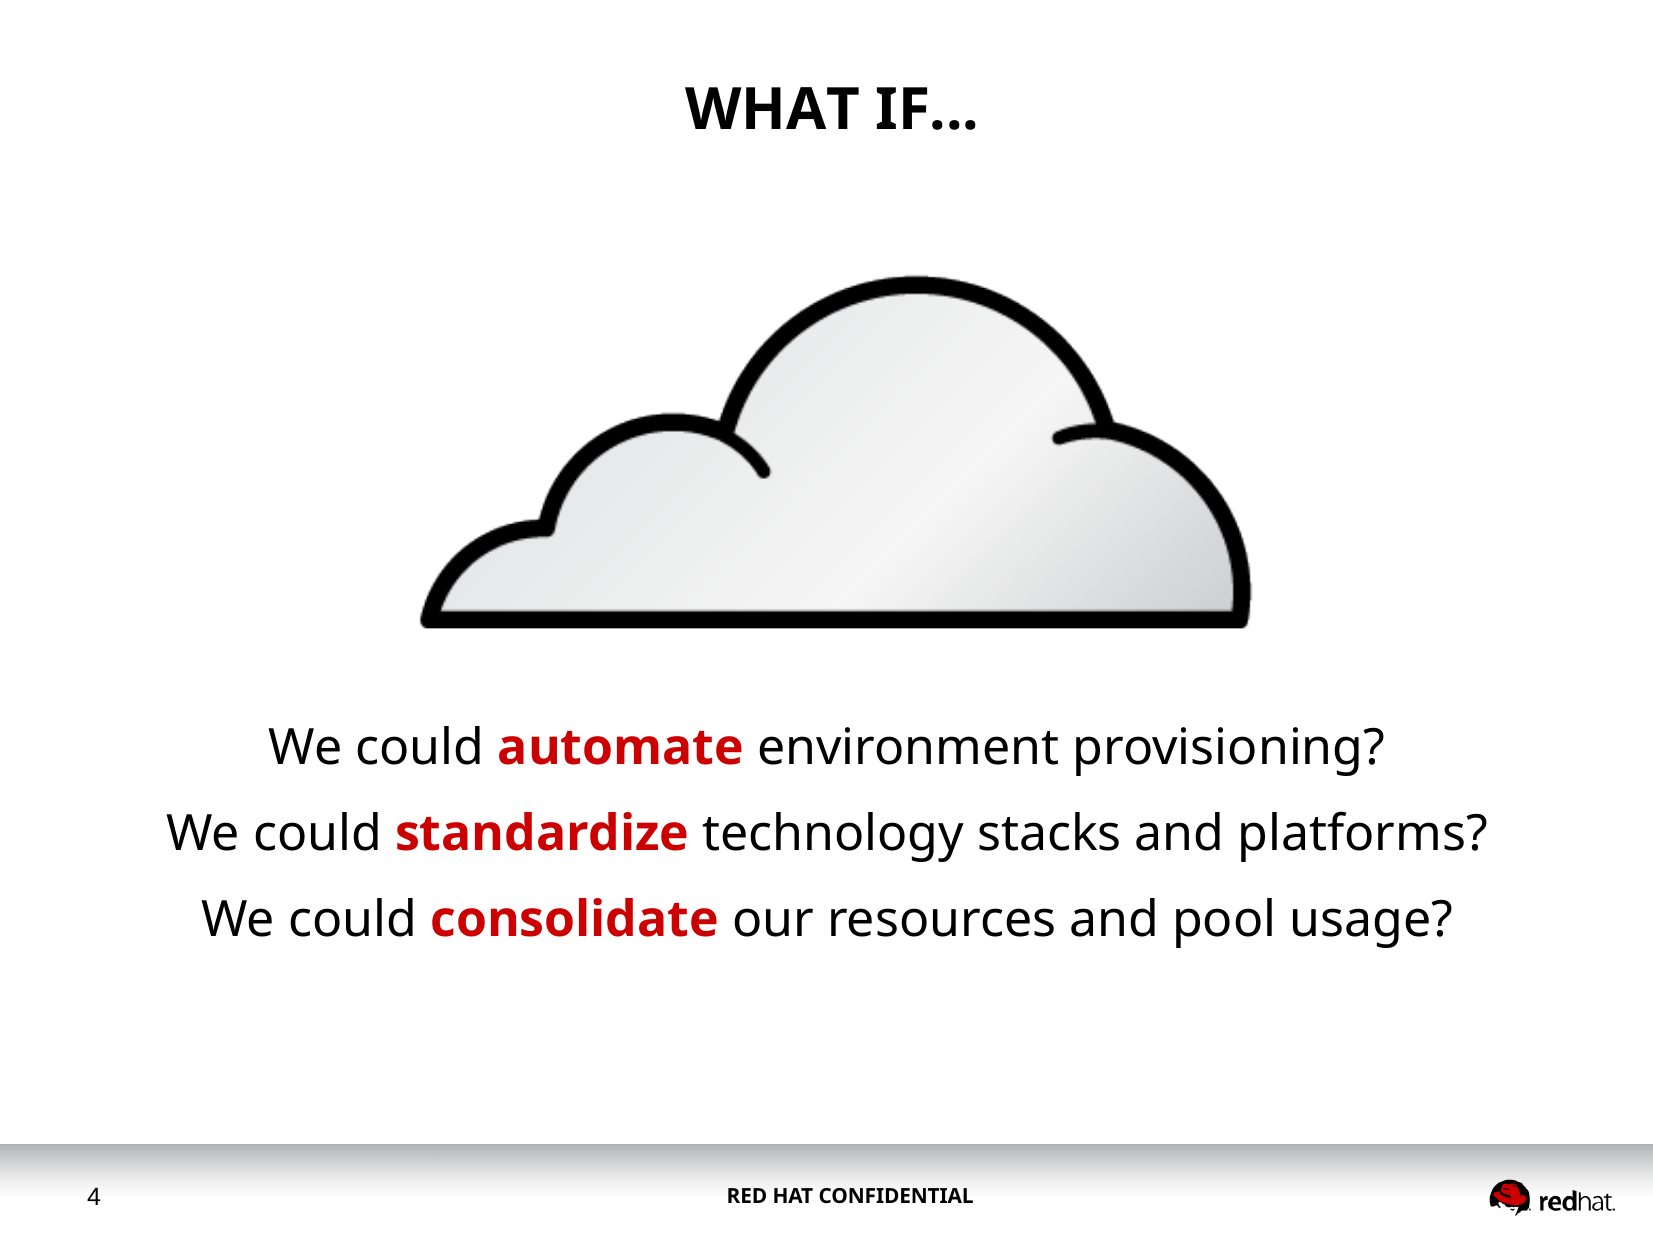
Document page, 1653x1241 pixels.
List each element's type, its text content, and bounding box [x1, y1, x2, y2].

picture [0, 1144, 1653, 1241]
list We could automate environment provisioning? We could standardize technology stacks and platforms? We could consolidate our resources and pool usage? [83, 710, 1572, 1030]
text_box WHAT IF... [165, 74, 1501, 149]
picture [398, 214, 1284, 670]
